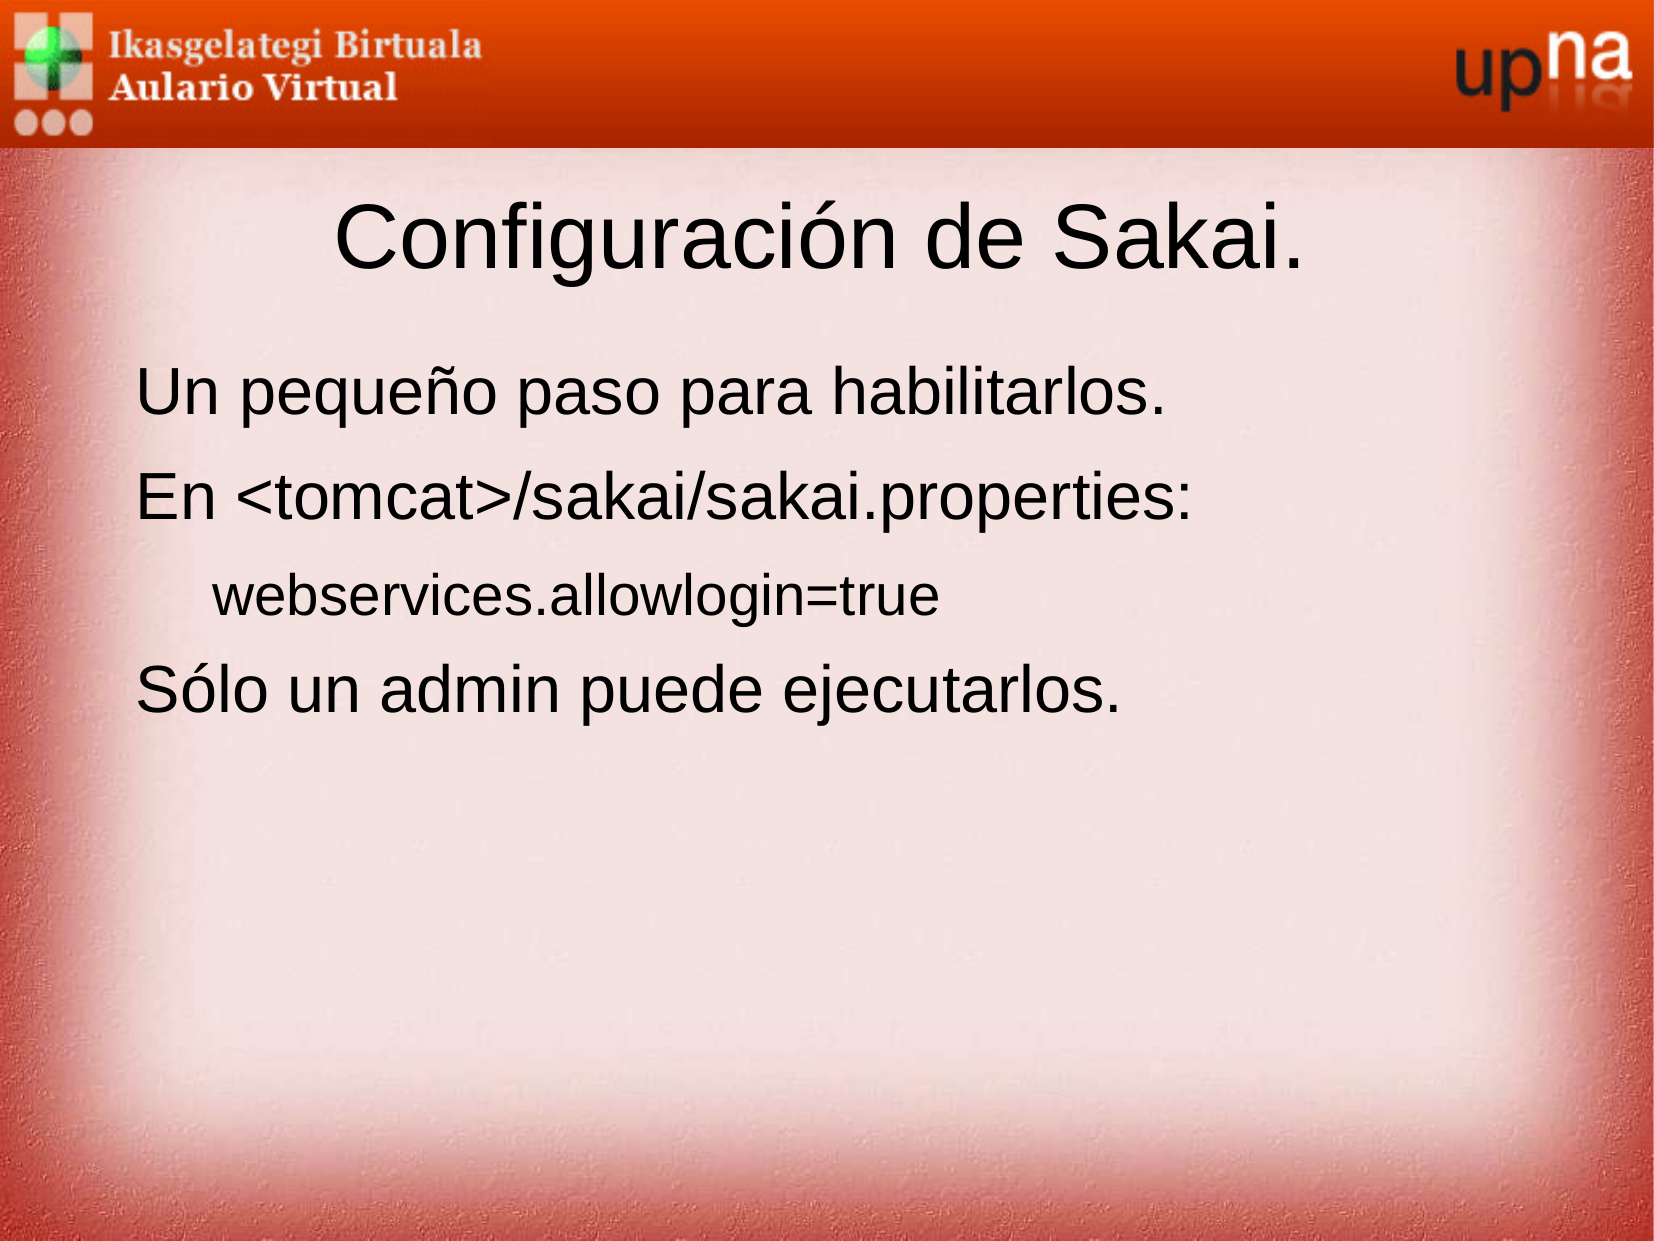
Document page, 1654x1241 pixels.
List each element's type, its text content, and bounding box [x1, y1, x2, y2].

title Configuración de Sakai. [76, 147, 1565, 326]
list Un pequeño paso para habilitarlos. En <tomcat>/sakai/sakai.properties: webservices.allowlogin=true Sólo un admin puede ejecutarlos. [118, 354, 1536, 1094]
picture [0, 0, 1654, 1241]
